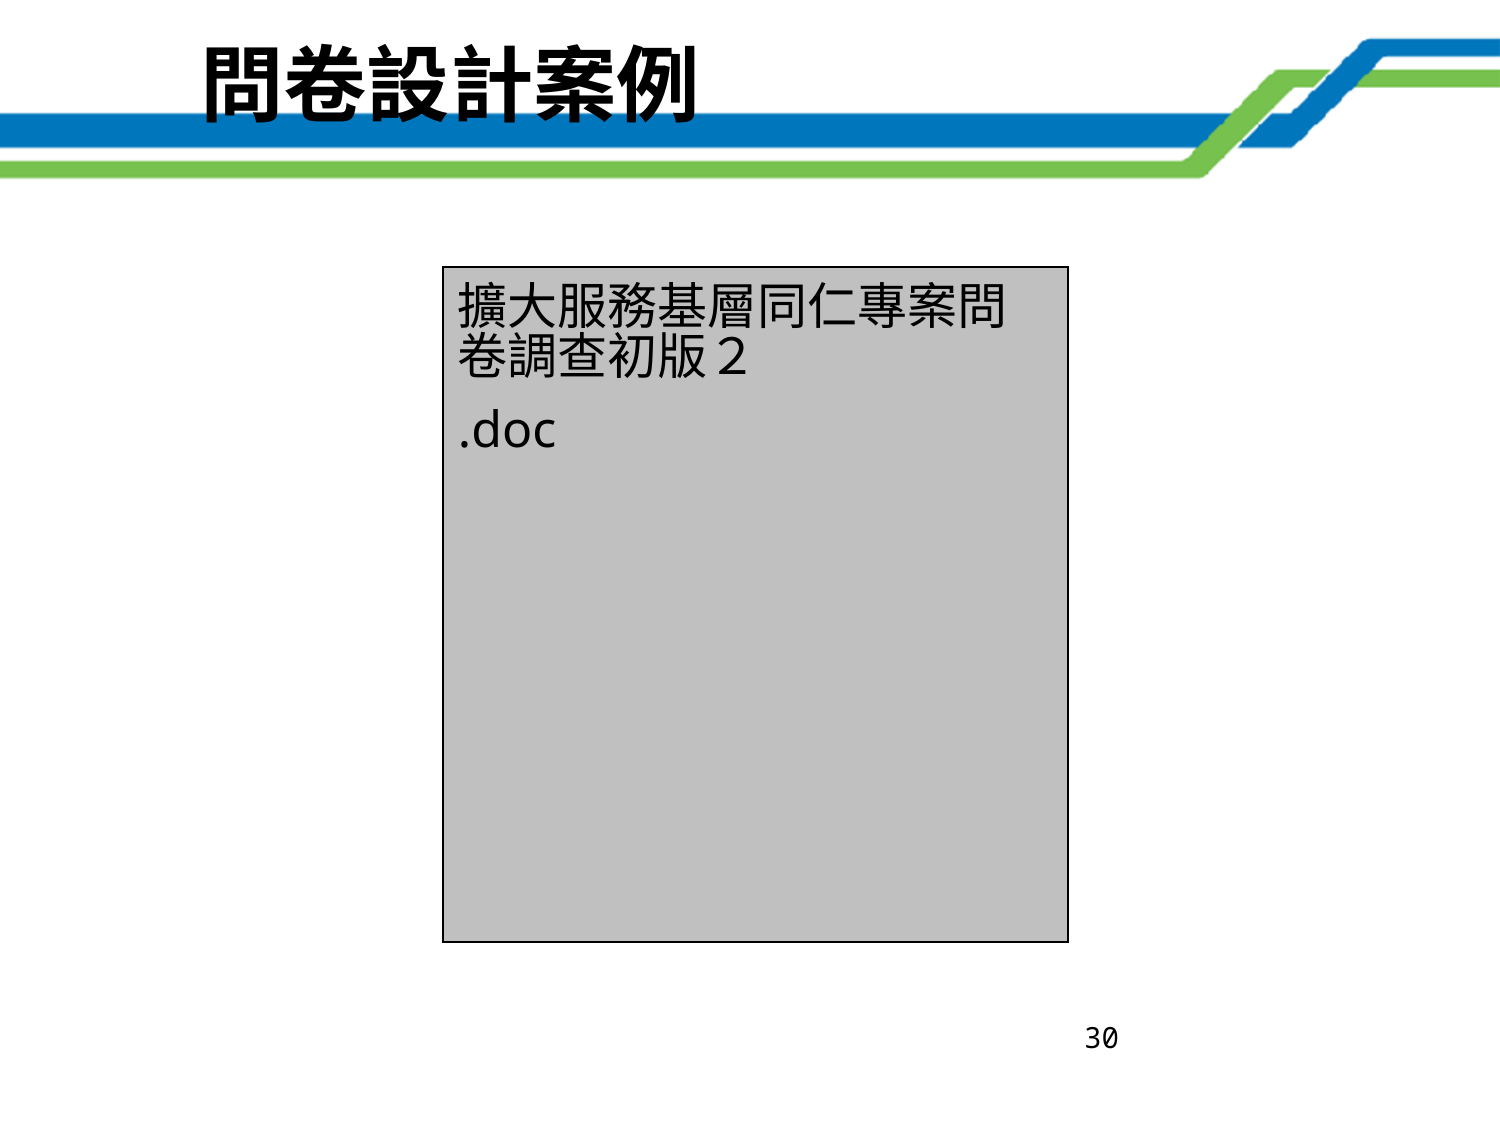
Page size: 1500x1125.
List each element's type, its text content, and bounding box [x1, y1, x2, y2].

title 問卷設計案例 [125, 24, 776, 113]
list 擴大服務基層同仁專案問卷調查初版２.doc [442, 267, 1068, 943]
text_box [1069, 1011, 1382, 1087]
